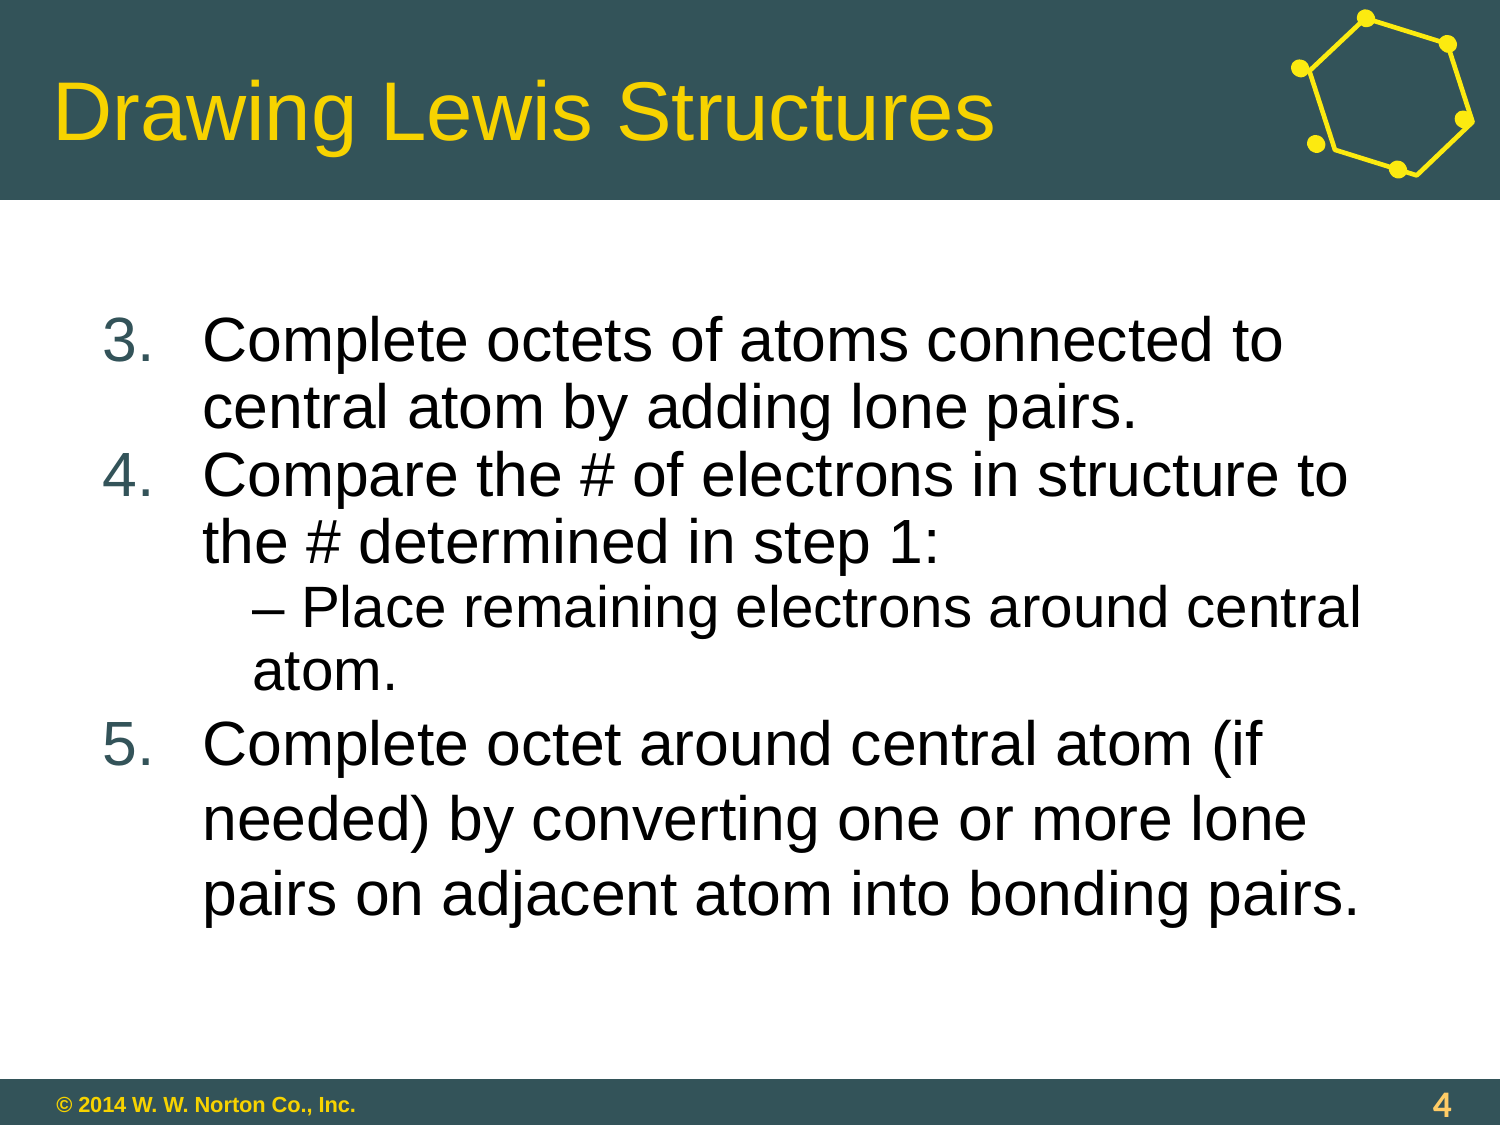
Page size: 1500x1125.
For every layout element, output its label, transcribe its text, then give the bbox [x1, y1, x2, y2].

slide_number <number> [1417, 1076, 1468, 1125]
title Drawing Lewis Structures [37, 19, 1118, 195]
list Complete octets of atoms connected to central atom by adding lone pairs. Compare the # of electrons in structure to the # determined in step 1: – Place remaining electrons around central atom. Complete octet around central atom (if needed) by converting one or more lone pairs on adjacent atom into bonding pairs. [87, 299, 1425, 1000]
